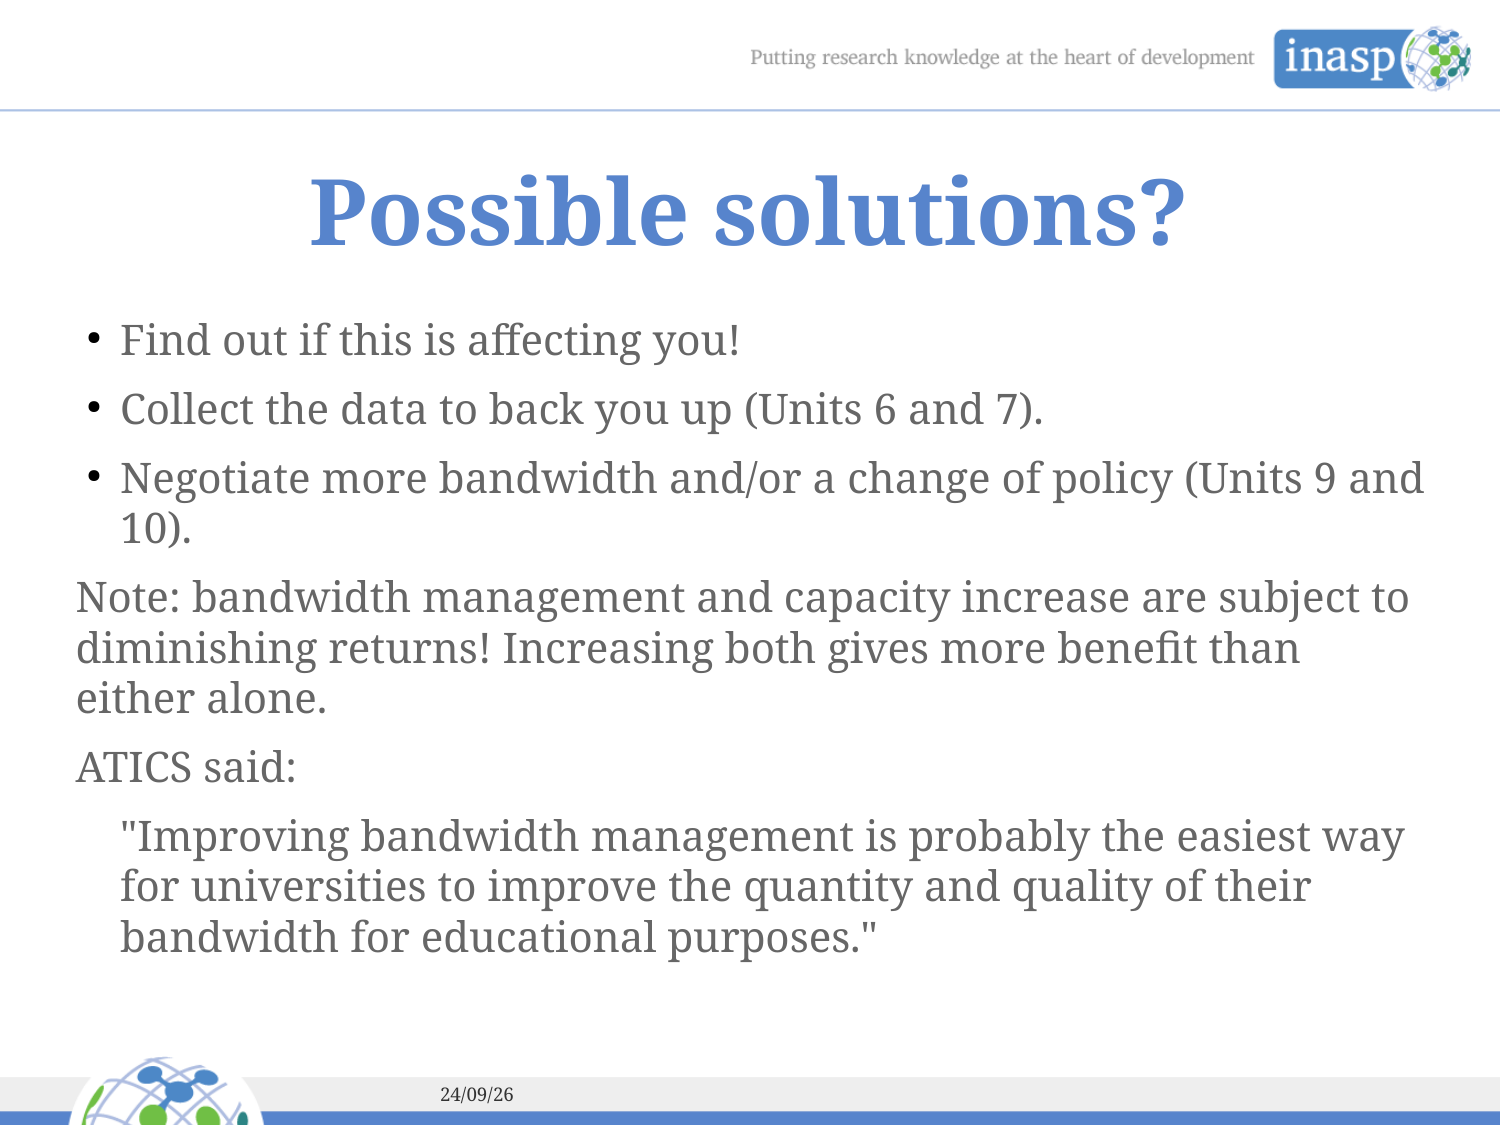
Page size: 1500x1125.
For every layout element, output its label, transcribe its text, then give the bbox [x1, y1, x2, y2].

list Find out if this is affecting you! Collect the data to back you up (Units 6 and 7). Negotiate more bandwidth and/or a change of policy (Units 9 and 10). Note: bandwidth management and capacity increase are subject to diminishing returns! Increasing both gives more benefit than either alone. ATICS said: "Improving bandwidth management is probably the easiest way for universities to improve the quantity and quality of their bandwidth for educational purposes." [75, 313, 1426, 967]
picture [0, 0, 1500, 1125]
title Possible solutions? [75, 129, 1426, 313]
